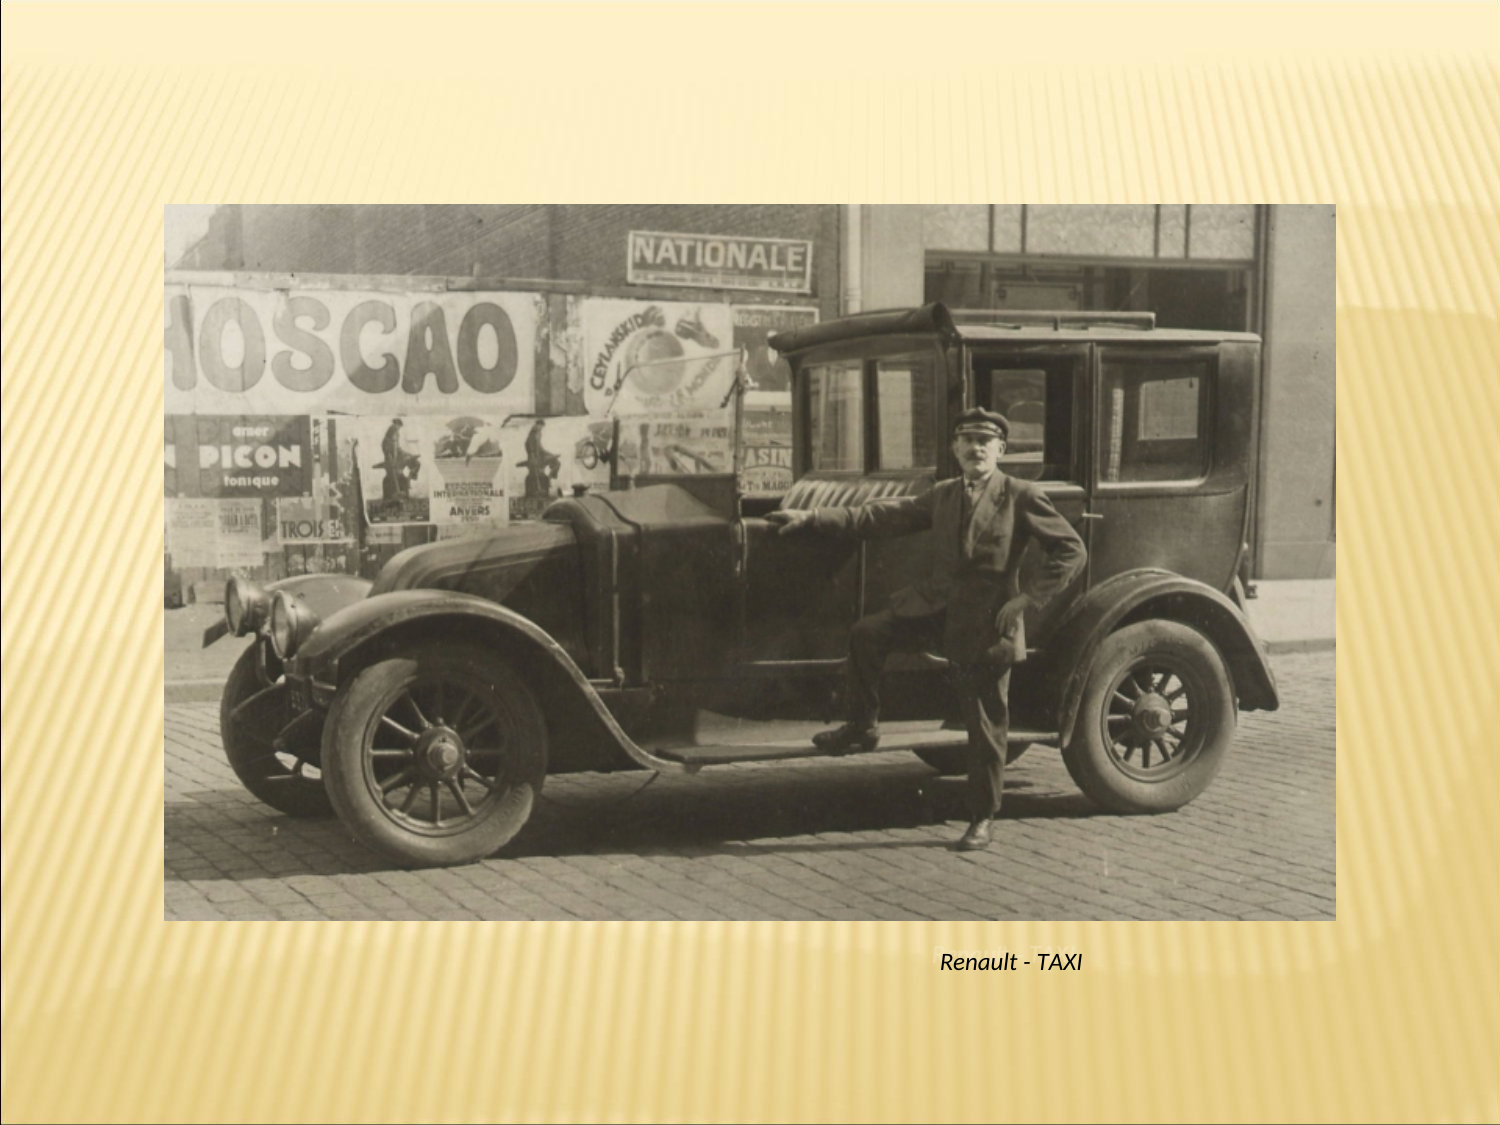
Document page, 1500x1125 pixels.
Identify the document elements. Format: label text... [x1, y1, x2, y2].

text_box Renault - TAXI [924, 937, 1326, 983]
picture [0, 0, 1500, 1125]
